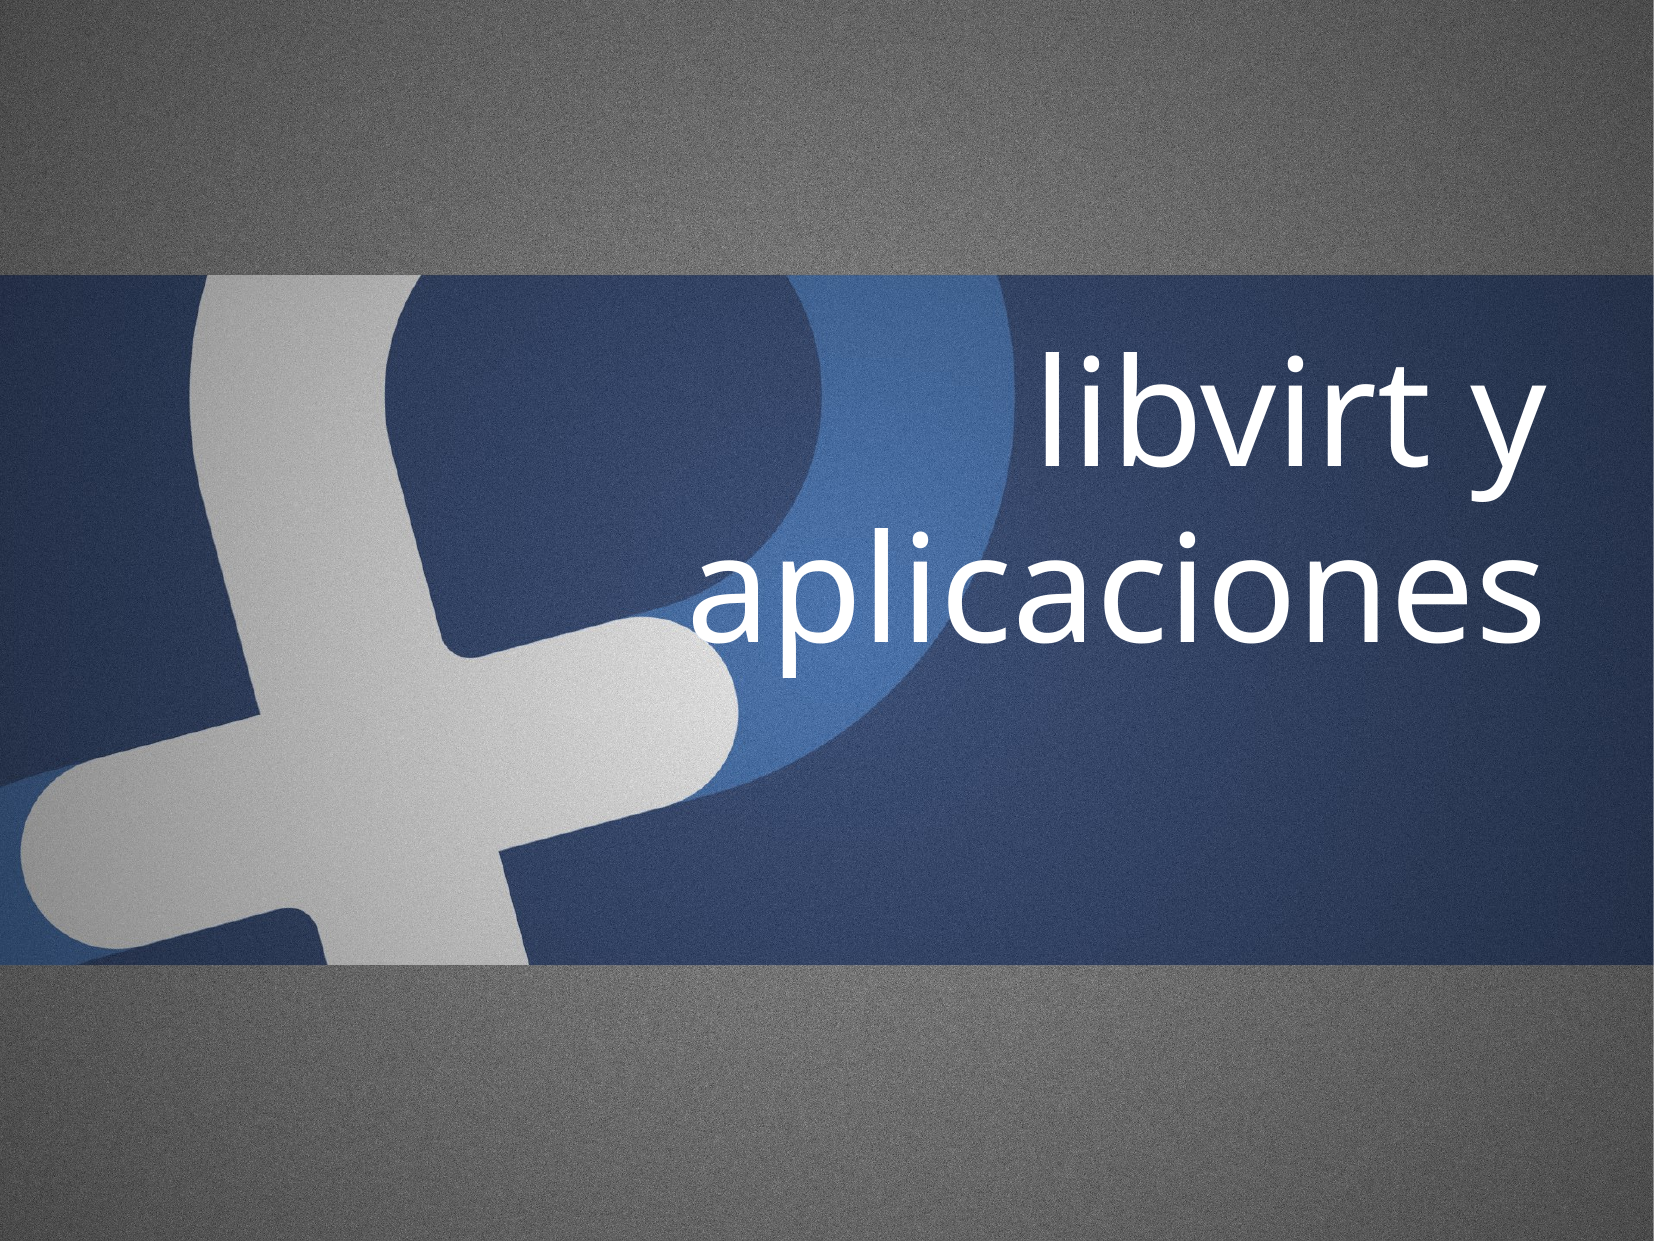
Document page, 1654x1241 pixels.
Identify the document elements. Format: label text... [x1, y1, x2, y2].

text_box libvirt y aplicaciones [447, 315, 1563, 654]
text_box libvirt y aplicaciones [796, 571, 840, 633]
picture [0, 0, 1654, 1241]
